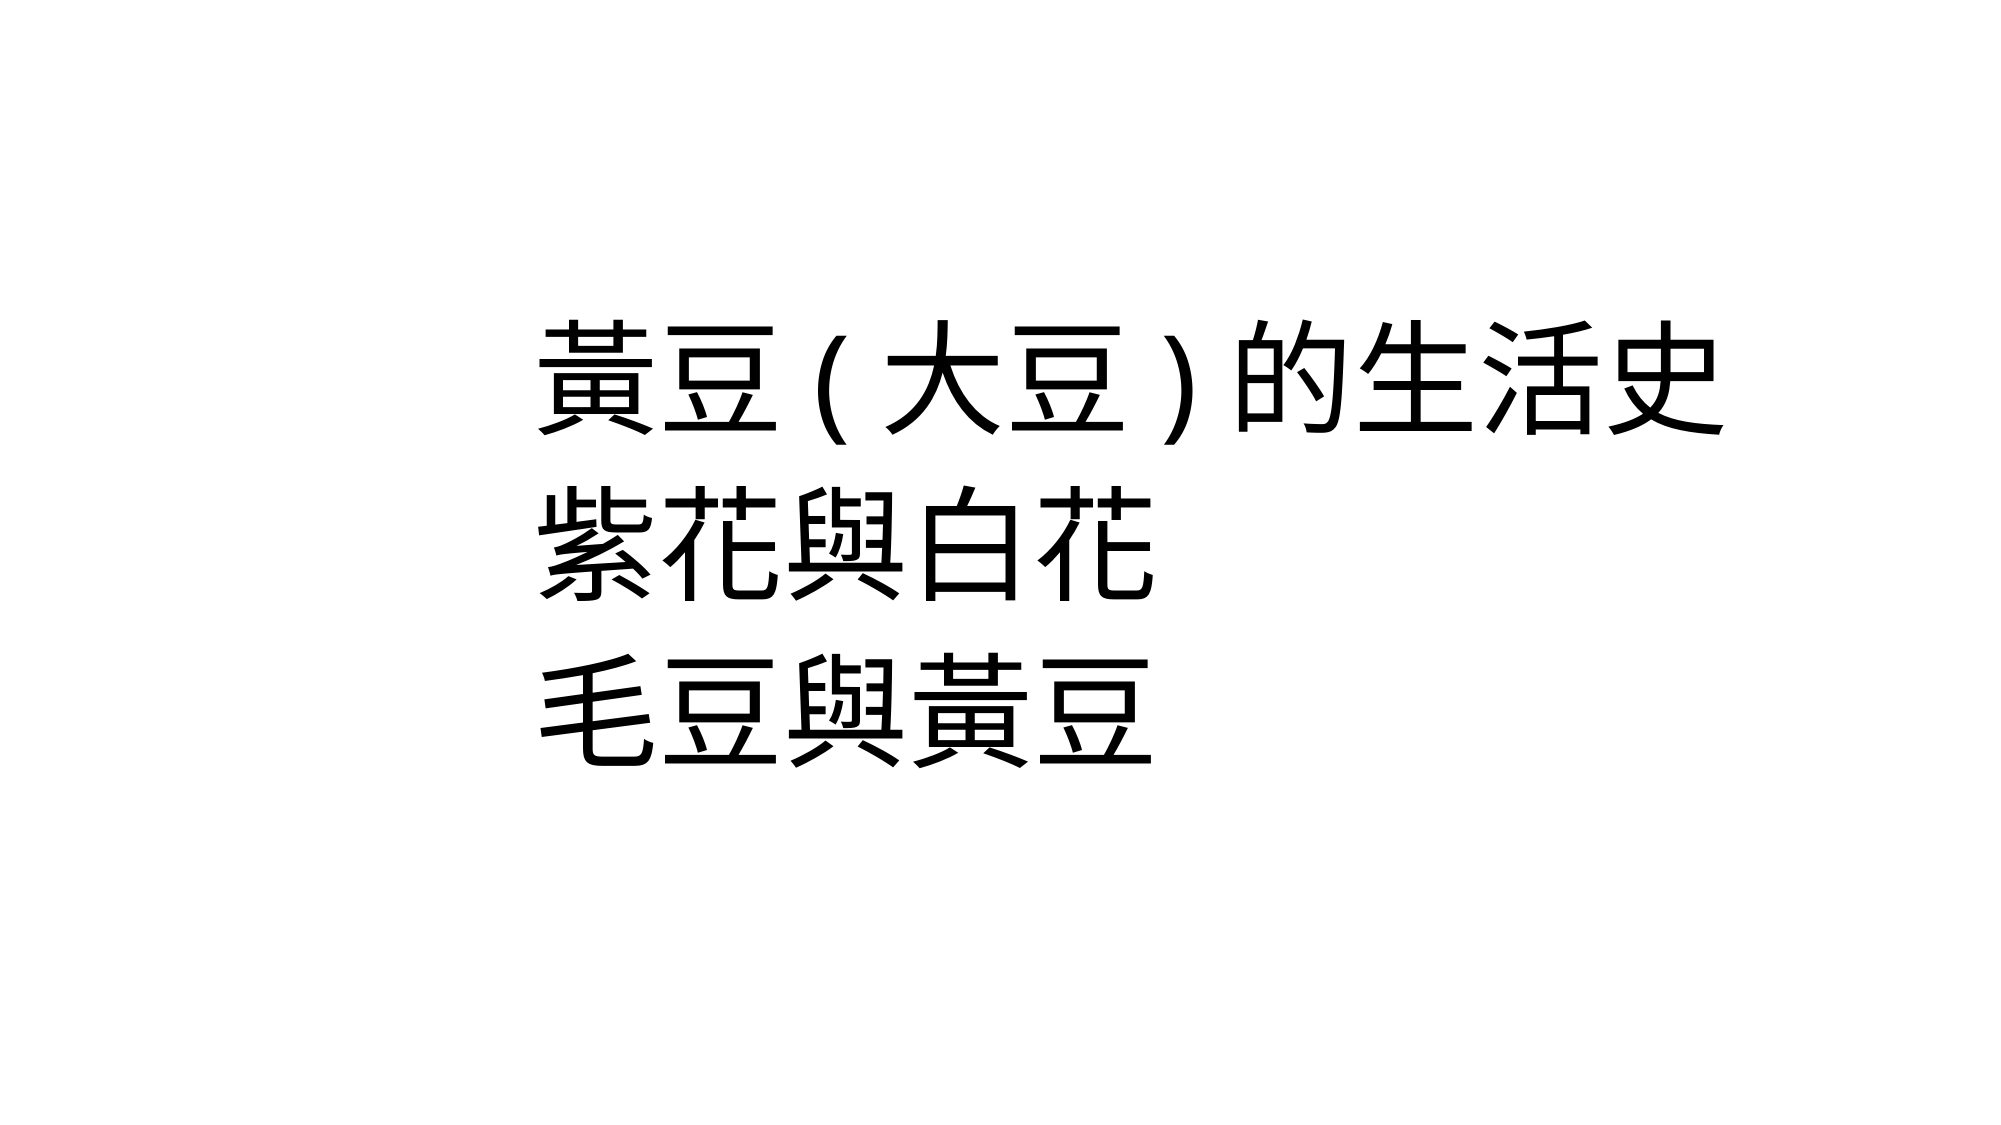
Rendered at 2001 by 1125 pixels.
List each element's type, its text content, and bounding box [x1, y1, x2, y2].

text_box 紫花與白花 [518, 459, 1902, 625]
text_box 毛豆與黃豆 [518, 625, 1902, 793]
text_box 黃豆(大豆)的生活史 [518, 292, 1902, 459]
